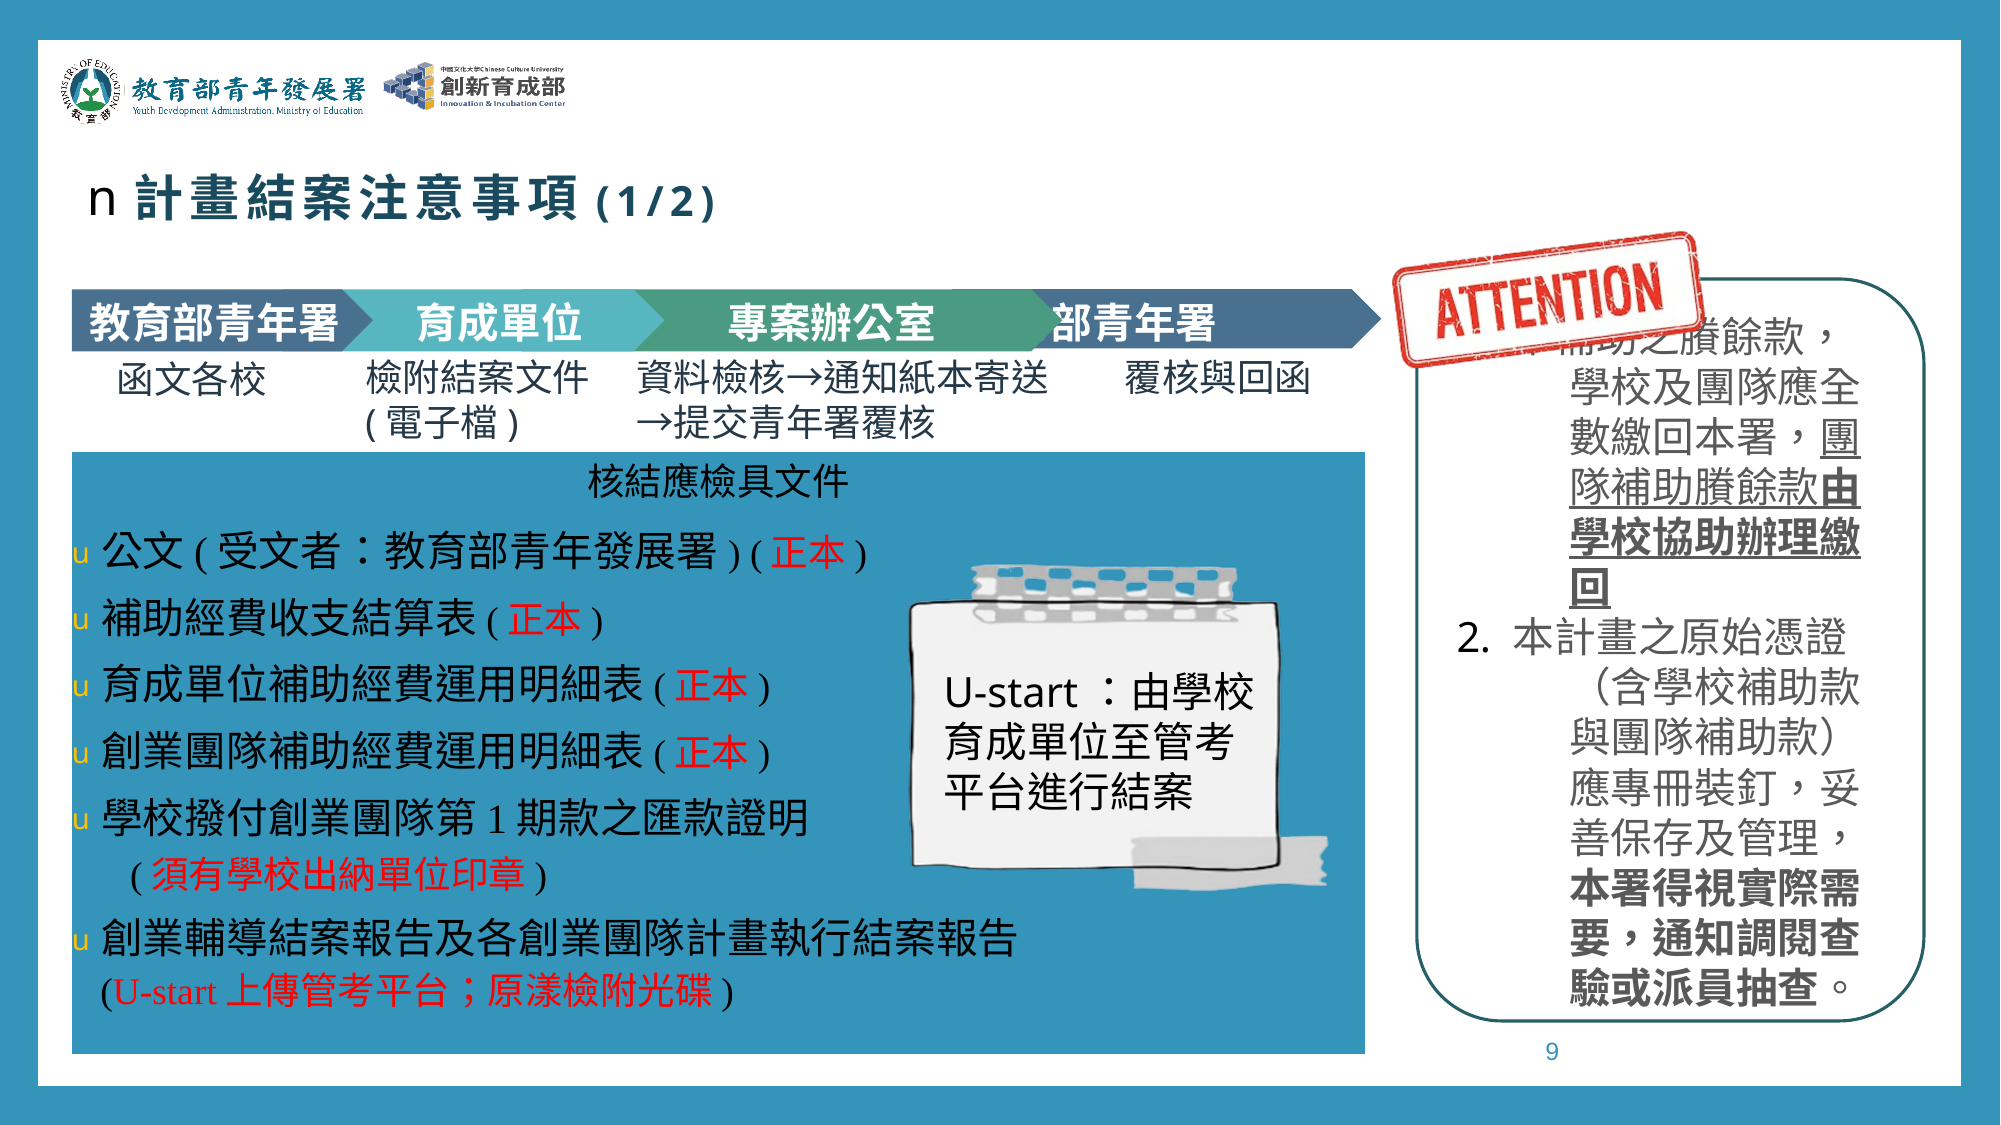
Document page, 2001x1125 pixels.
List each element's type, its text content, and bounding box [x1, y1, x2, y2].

text_box 覆核與回函 [1101, 346, 1336, 408]
text_box 資料檢核→通知紙本寄送→提交青年署覆核 [621, 346, 1079, 452]
text_box U-start：由學校育成單位至管考平台進行結案 [928, 658, 1271, 826]
table_header 核結應檢具文件 [72, 452, 1365, 522]
text_box 計畫結案注意事項(1/2) [71, 158, 980, 235]
text_box 函文各校 [101, 348, 296, 409]
picture [853, 534, 1390, 937]
text_box 專案辦公室 [635, 289, 1063, 346]
text_box 育成單位 [343, 289, 665, 352]
text_box 檢附結案文件(電子檔) [350, 346, 621, 452]
table_cell 公文(受文者：教育部青年發展署) (正本) 補助經費收支結算表(正本) 育成單位補助經費運用明細表(正本) 創業團隊補助經費運用明細表(正本) 學校撥付創業團隊第1期款之匯款證明 (須有學校出納單位印章) 創業輔導結案報告及各創業團隊計畫執行結案報告 (U-start上傳管考平台；原漾檢附光碟) [72, 522, 1365, 1054]
picture [1389, 208, 1713, 391]
text_box 9 [1530, 1021, 1811, 1081]
text_box 教育部青年署 [1033, 289, 1382, 349]
text_box 本補助之賸餘款，學校及團隊應全數繳回本署，團隊補助賸餘款由學校協助辦理繳回 本計畫之原始憑證（含學校補助款與團隊補助款）應專冊裝釘，妥善保存及管理，本署得視實際需要，通知調閱查驗或派員抽查。 [1416, 278, 1924, 1021]
text_box 教育部青年署 [71, 289, 373, 352]
